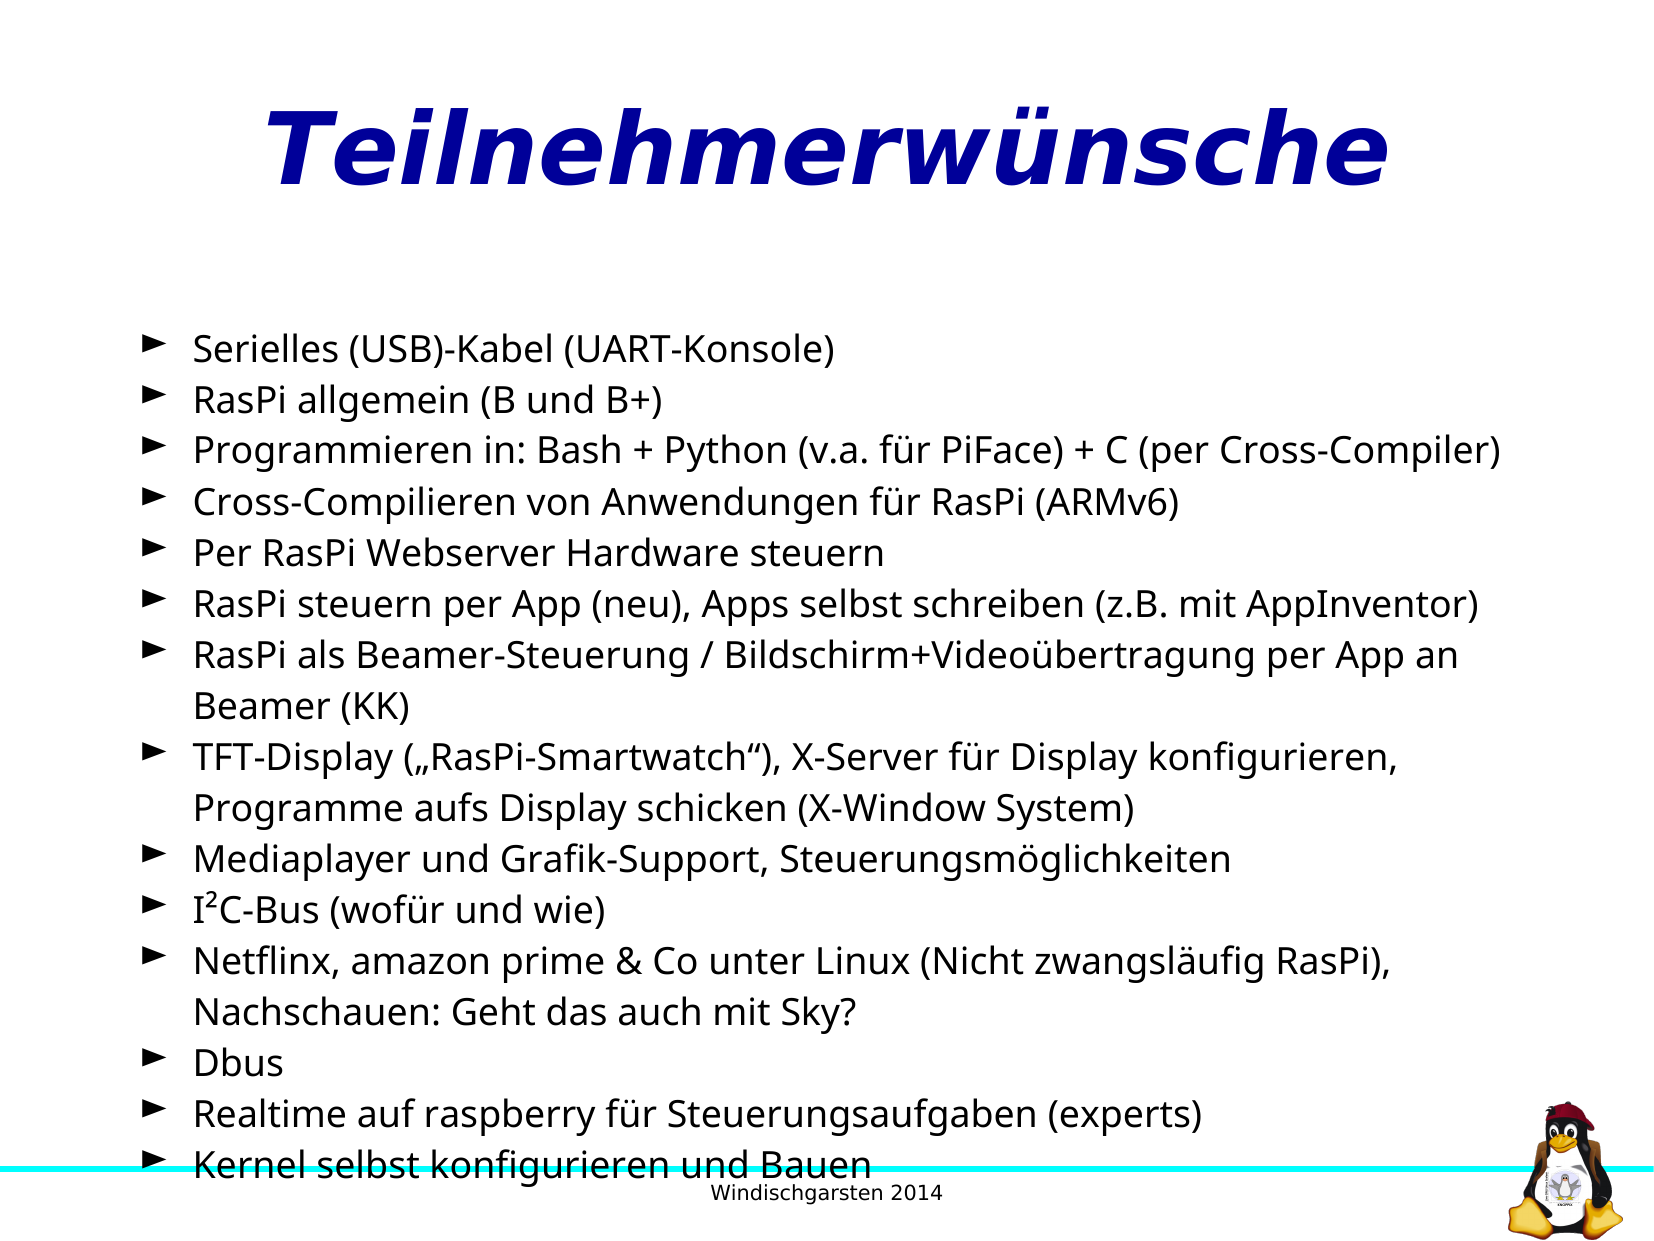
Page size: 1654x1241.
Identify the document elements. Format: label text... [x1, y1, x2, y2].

title Teilnehmerwünsche [121, 46, 1534, 254]
picture [1505, 1100, 1625, 1241]
list Serielles (USB)-Kabel (UART-Konsole) RasPi allgemein (B und B+) Programmieren in: Bash + Python (v.a. für PiFace) + C (per Cross-Compiler) Cross-Compilieren von Anwendungen für RasPi (ARMv6) Per RasPi Webserver Hardware steuern RasPi steuern per App (neu), Apps selbst schreiben (z.B. mit AppInventor) RasPi als Beamer-Steuerung / Bildschirm+Videoübertragung per App an Beamer (KK) TFT-Display („RasPi-Smartwatch“), X-Server für Display konfigurieren, Programme aufs Display schicken (X-Window System) Mediaplayer und Grafik-Support, Steuerungsmöglichkeiten I²C-Bus (wofür und wie) Netflinx, amazon prime & Co unter Linux (Nicht zwangsläufig RasPi), Nachschauen: Geht das auch mit Sky? Dbus Realtime auf raspberry für Steuerungsaufgaben (experts) Kernel selbst konfigurieren und Bauen [121, 322, 1561, 1132]
